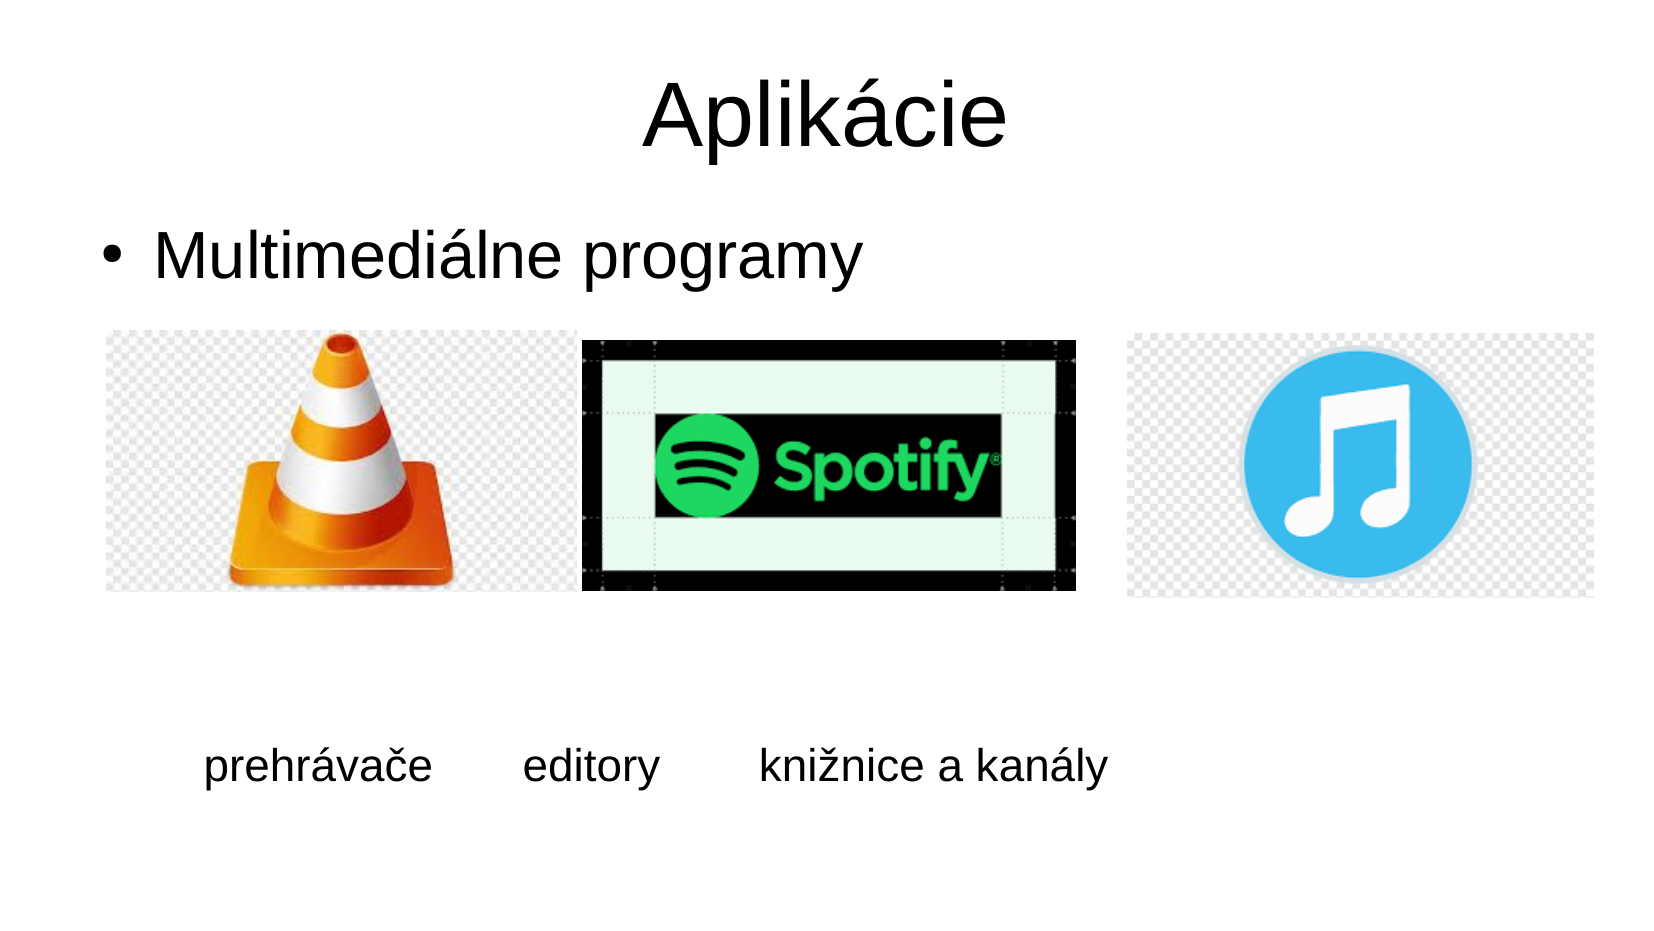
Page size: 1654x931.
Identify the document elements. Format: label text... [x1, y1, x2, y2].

title Aplikácie [82, 37, 1571, 193]
list Multimediálne programy [82, 217, 1571, 758]
text_box editory [507, 732, 676, 799]
text_box knižnice a kanály [744, 732, 1146, 799]
picture [106, 330, 577, 592]
text_box prehrávače [188, 732, 449, 799]
picture [582, 340, 1076, 591]
picture [1127, 333, 1594, 598]
